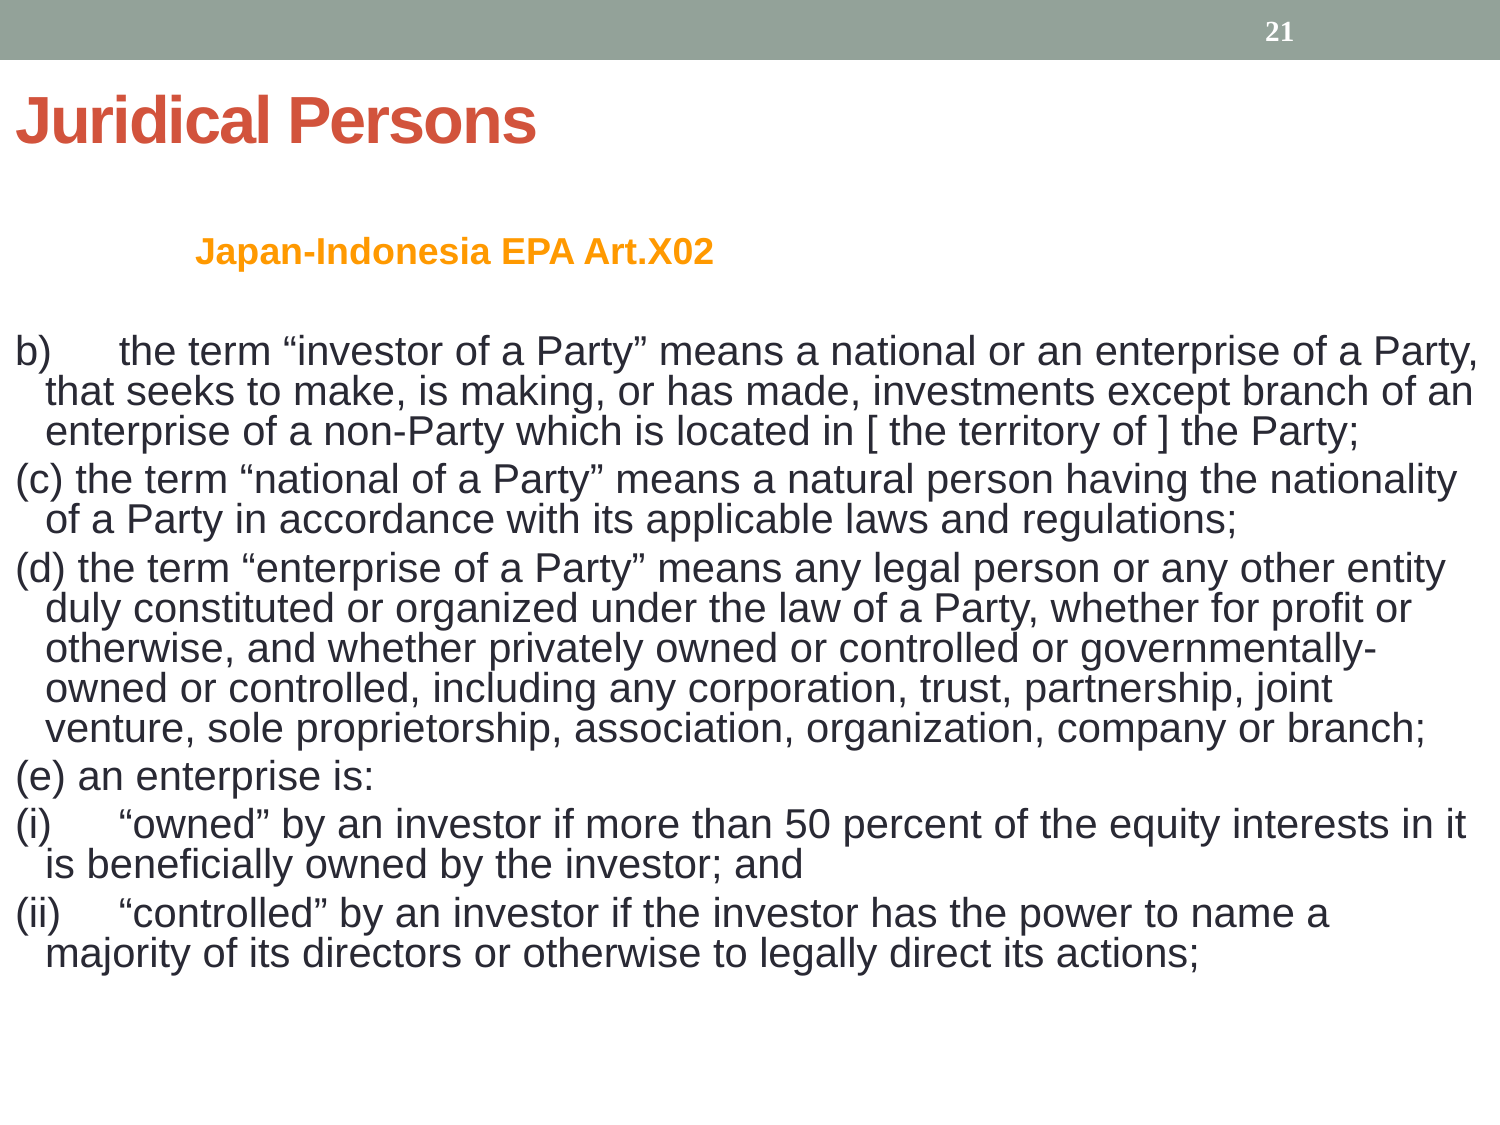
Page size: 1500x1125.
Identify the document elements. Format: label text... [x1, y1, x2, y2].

title Juridical Persons [0, 54, 1500, 180]
slide_number <編號> [1250, 3, 1425, 54]
list b) the term “investor of a Party” means a national or an enterprise of a Party, that seeks to make, is making, or has made, investments except branch of an enterprise of a non-Party which is located in [ the territory of ] the Party; (c) the term “national of a Party” means a natural person having the nationality of a Party in accordance with its applicable laws and regulations; (d) the term “enterprise of a Party” means any legal person or any other entity duly constituted or organized under the law of a Party, whether for profit or otherwise, and whether privately owned or controlled or governmentally-owned or controlled, including any corporation, trust, partnership, joint venture, sole proprietorship, association, organization, company or branch; (e) an enterprise is: (i) “owned” by an investor if more than 50 percent of the equity interests in it is beneficially owned by the investor; and (ii) “controlled” by an investor if the investor has the power to name a majority of its directors or otherwise to legally direct its actions; [0, 326, 1500, 1125]
text_box Japan-Indonesia EPA Art.X02 [180, 219, 730, 280]
